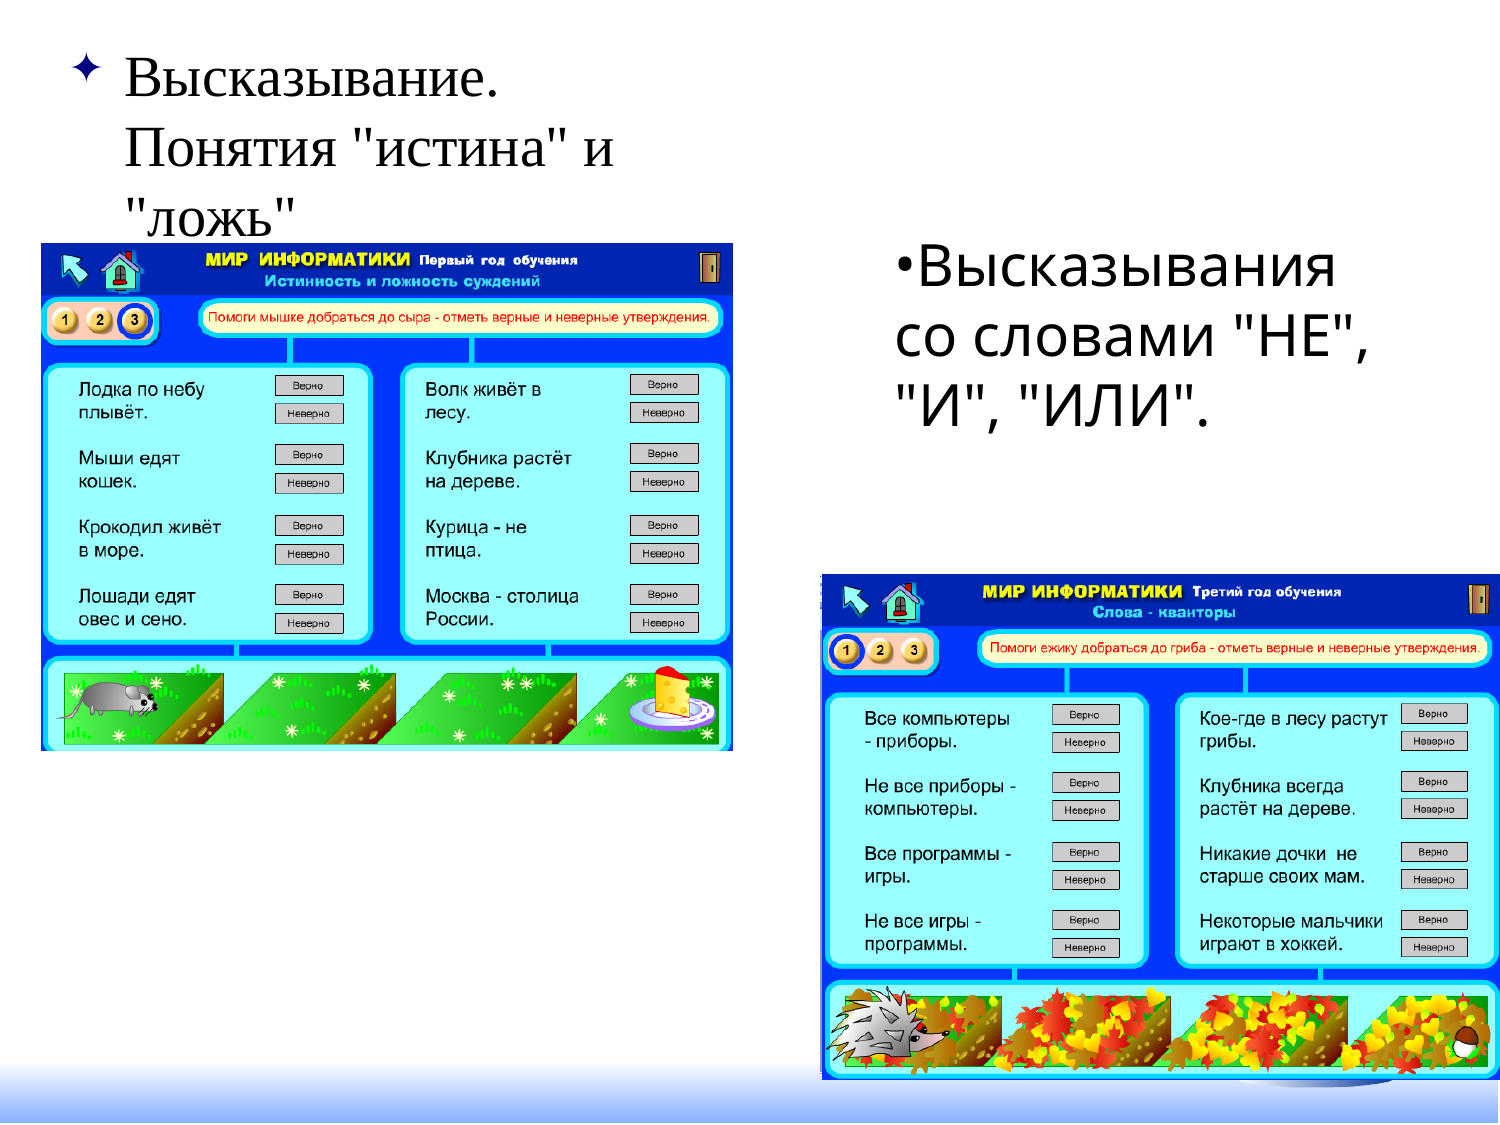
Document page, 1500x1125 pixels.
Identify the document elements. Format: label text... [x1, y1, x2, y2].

chart [41, 243, 733, 751]
list Высказывание. Понятия "истина" и "ложь" [53, 31, 672, 243]
text_box Высказывания со словами "НЕ", "И", "ИЛИ". [879, 220, 1400, 446]
picture [820, 574, 1500, 1080]
